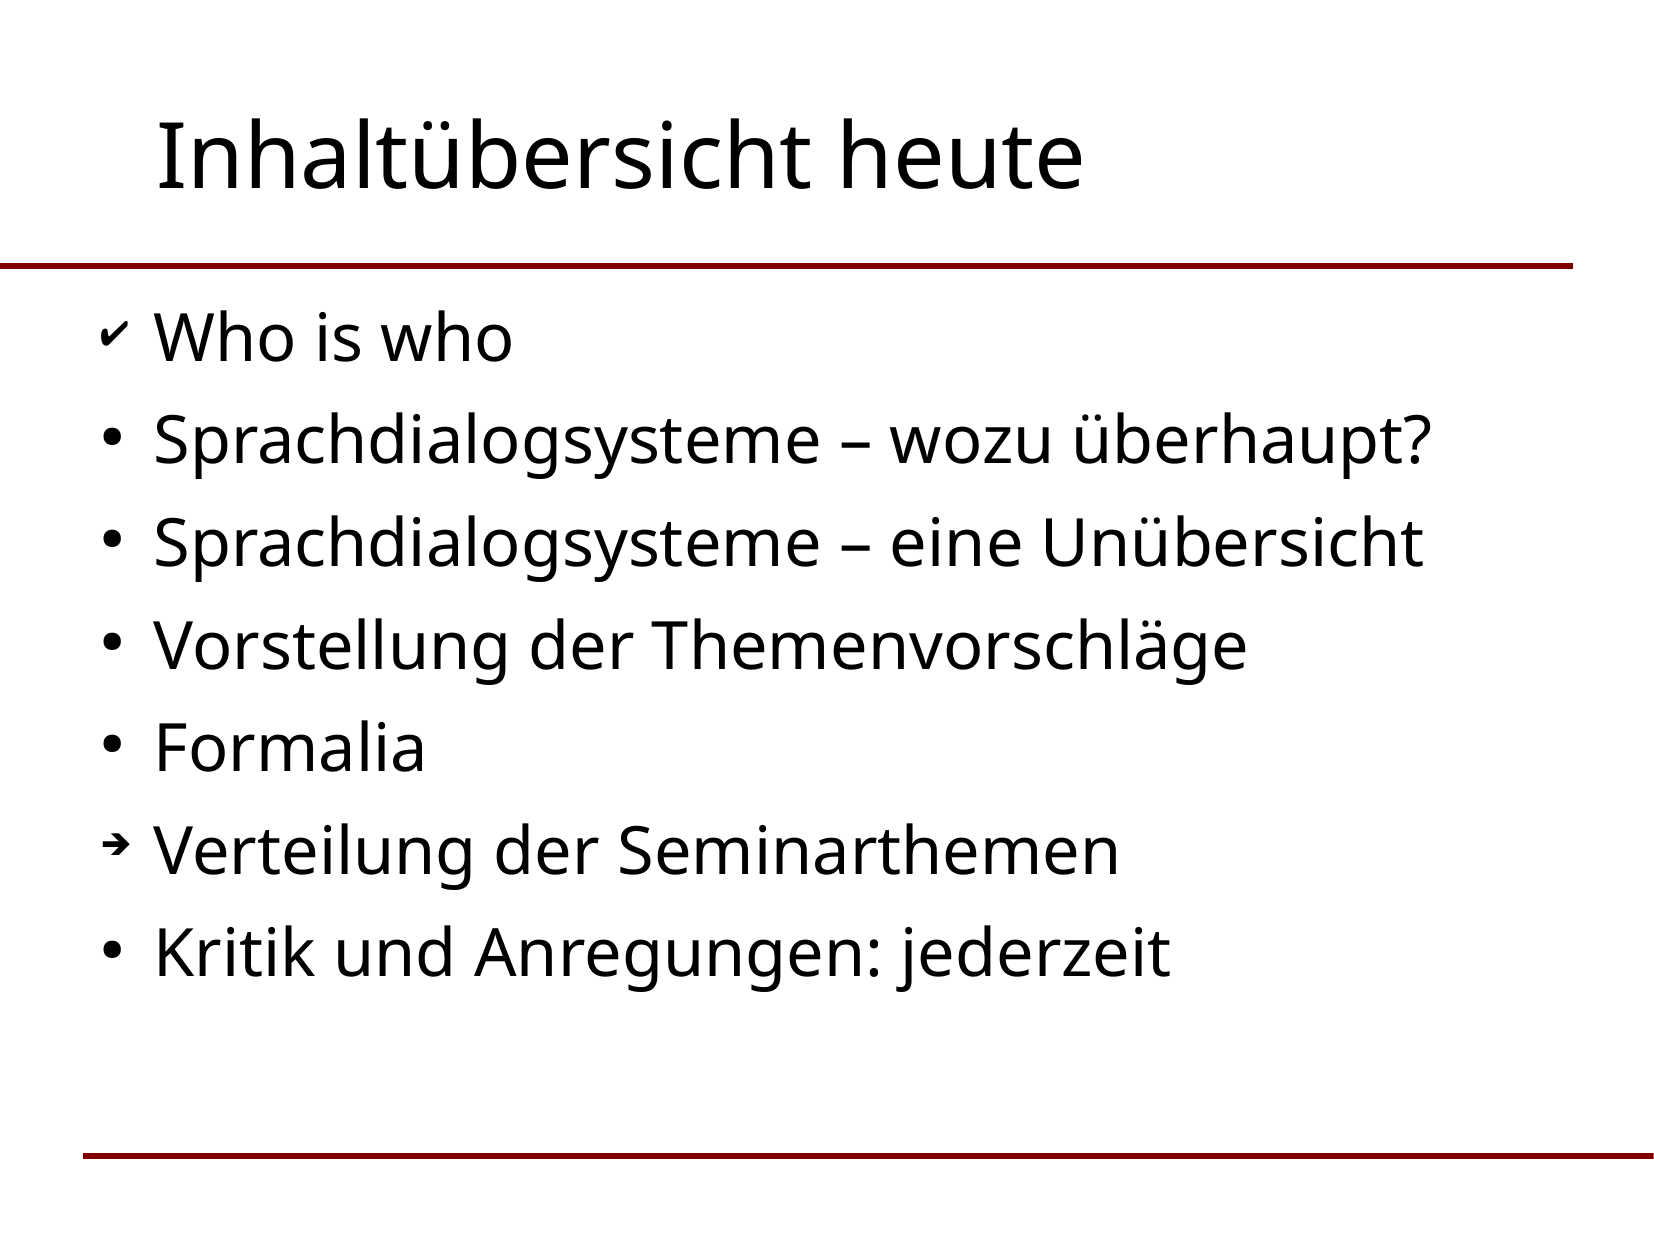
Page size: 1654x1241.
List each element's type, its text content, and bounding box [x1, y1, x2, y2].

list Who is who Sprachdialogsysteme – wozu überhaupt? Sprachdialogsysteme – eine Unübersicht Vorstellung der Themenvorschläge Formalia Verteilung der Seminarthemen Kritik und Anregungen: jederzeit [82, 290, 1571, 1094]
title Inhaltübersicht heute [82, 49, 1571, 257]
